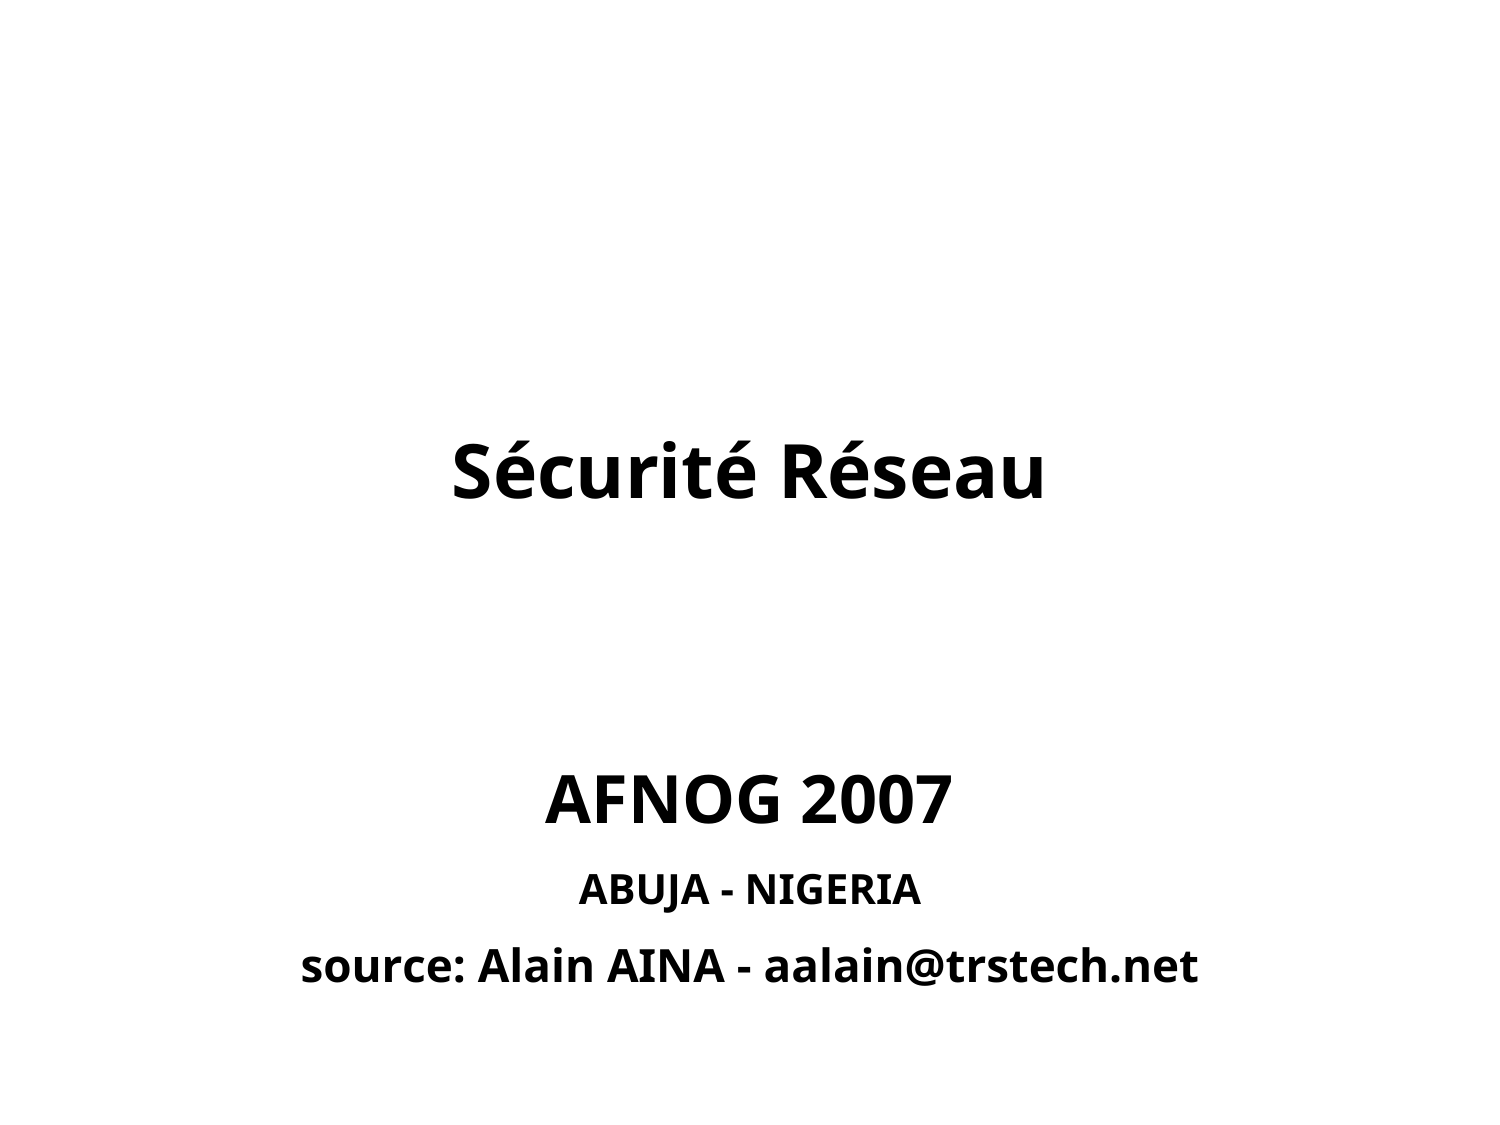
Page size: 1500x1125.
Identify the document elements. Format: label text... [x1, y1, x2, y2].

subtitle AFNOG 2007 ABUJA - NIGERIA source: Alain AINA - aalain@trstech.net [225, 637, 1276, 991]
title Sécurité Réseau [112, 374, 1388, 563]
